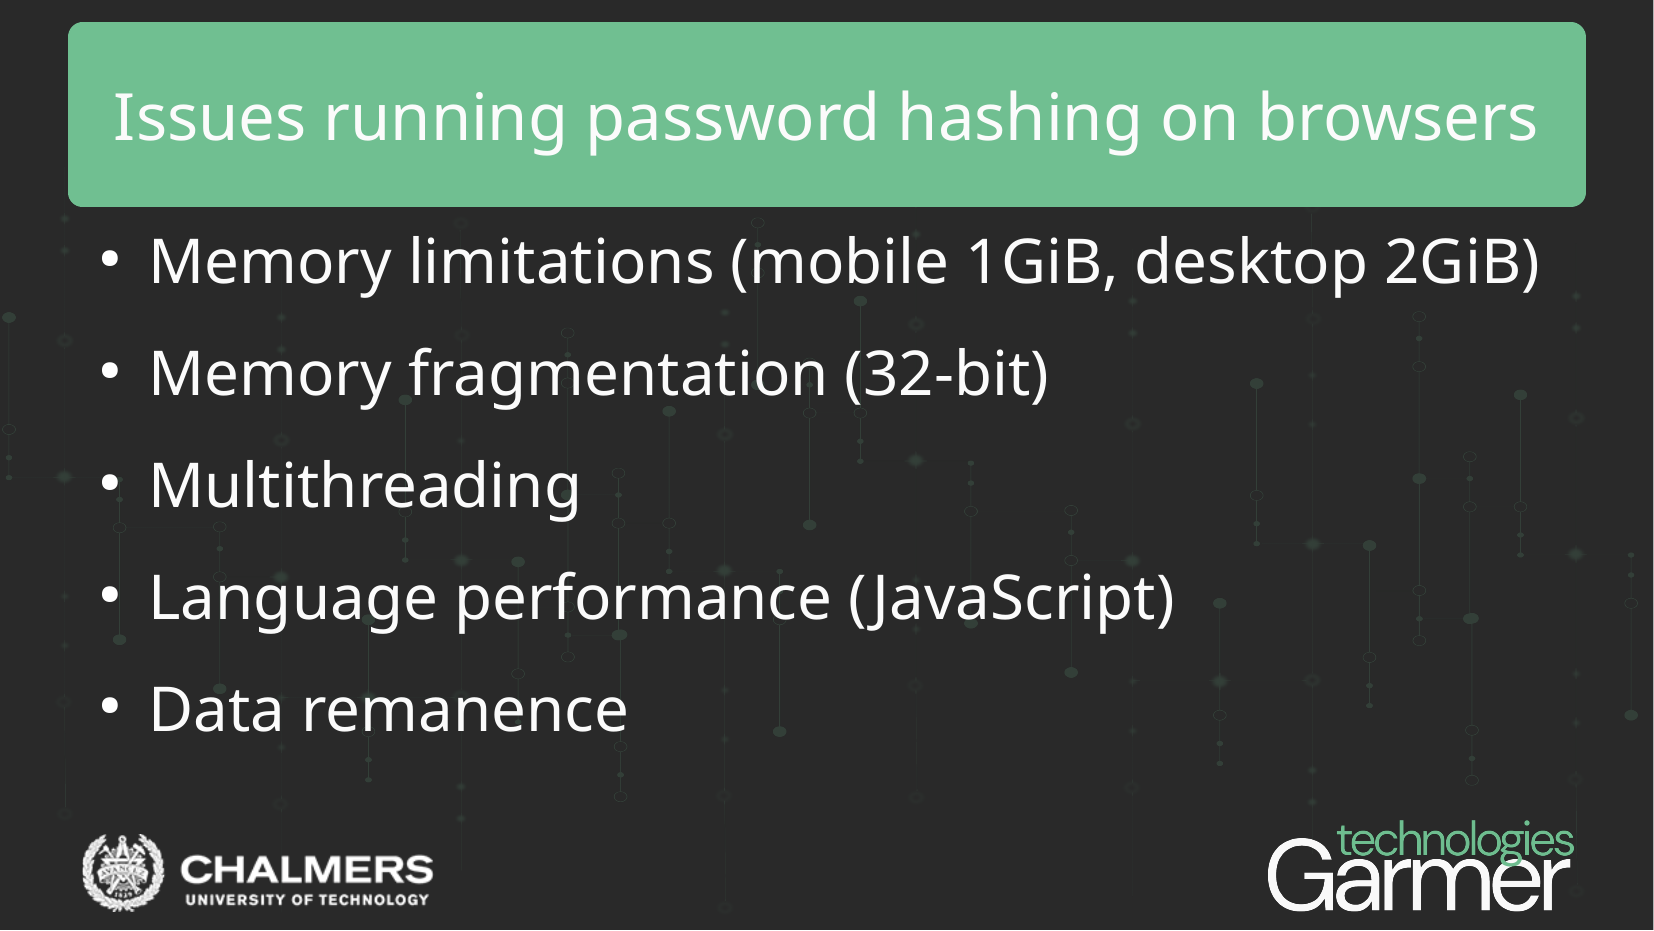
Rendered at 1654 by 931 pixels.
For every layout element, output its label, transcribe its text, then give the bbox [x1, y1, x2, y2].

title Issues running password hashing on browsers [82, 37, 1571, 193]
picture [1246, 807, 1607, 912]
list Memory limitations (mobile 1GiB, desktop 2GiB) Memory fragmentation (32-bit) Multithreading Language performance (JavaScript) Data remanence [82, 217, 1571, 758]
picture [82, 834, 443, 912]
